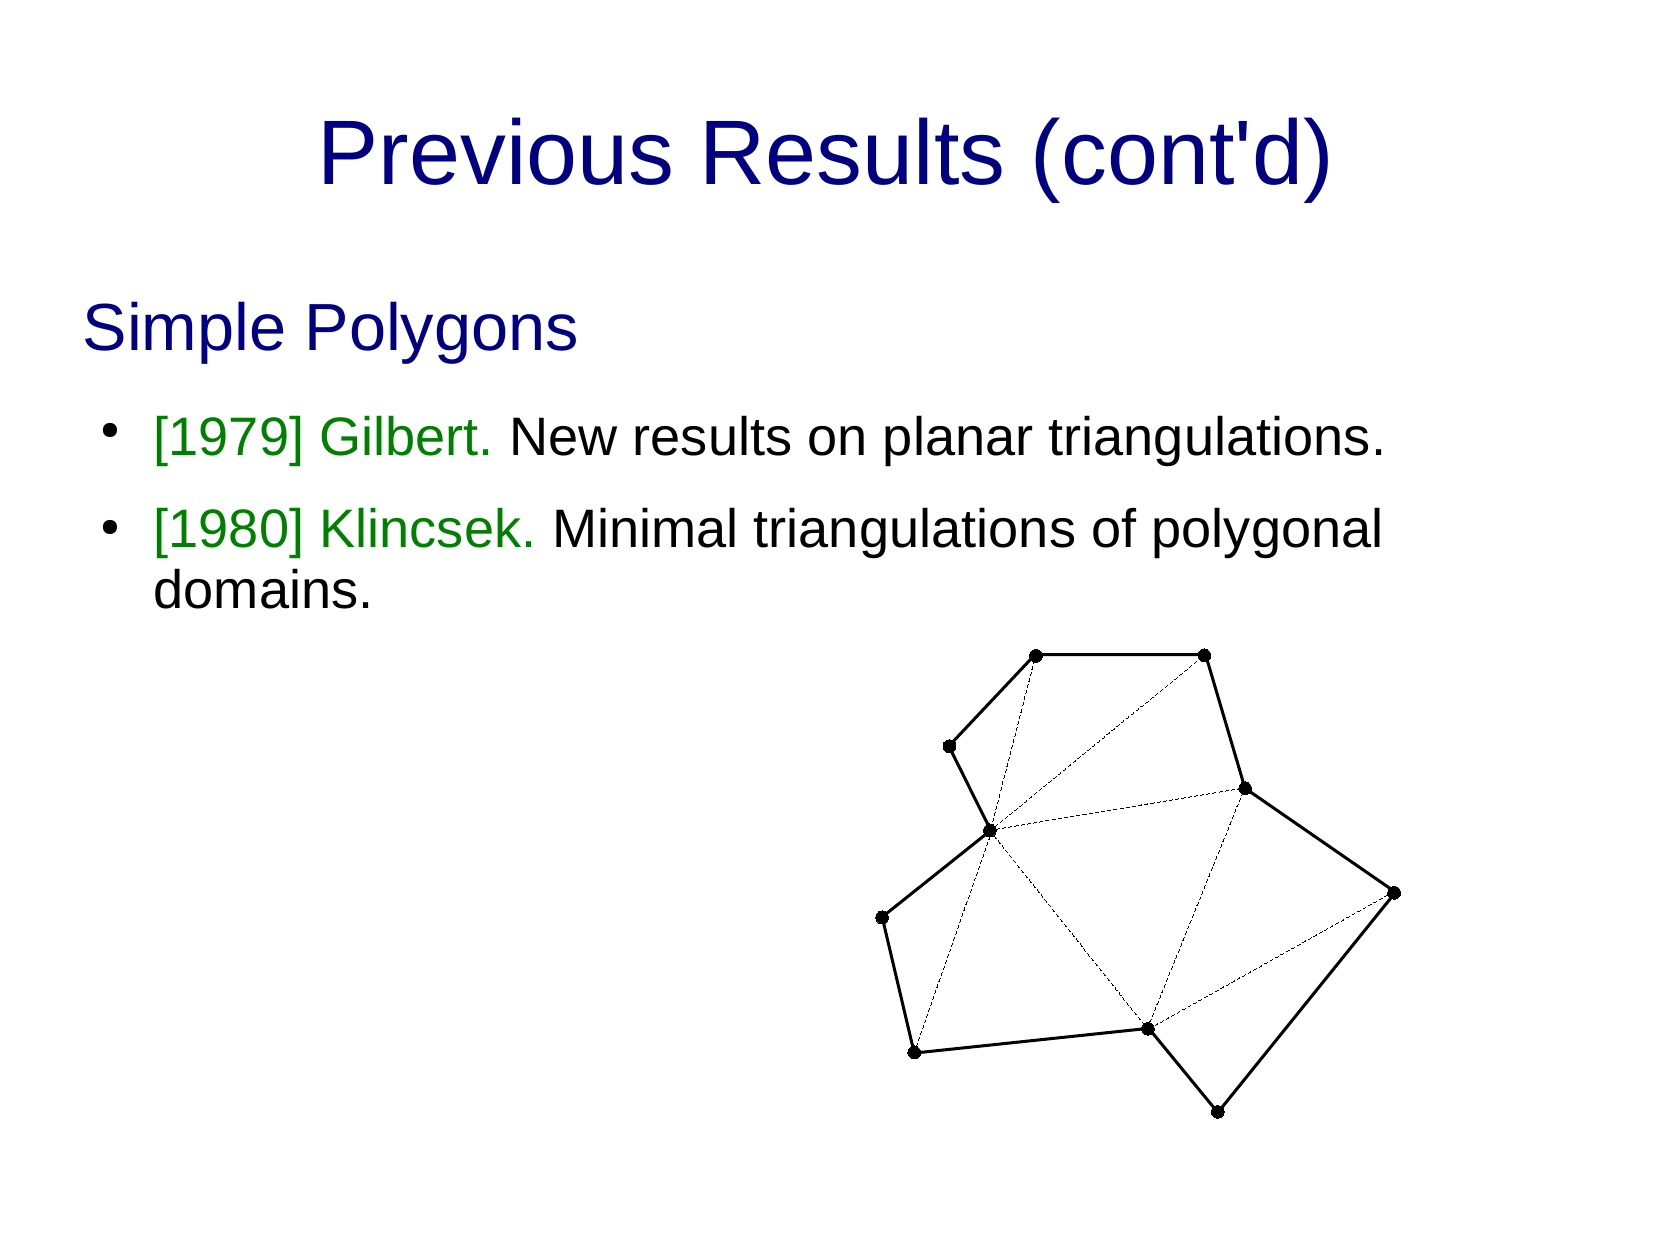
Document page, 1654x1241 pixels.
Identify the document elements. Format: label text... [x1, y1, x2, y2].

title Previous Results (cont'd) [82, 49, 1571, 257]
list Simple Polygons [1979] Gilbert. New results on planar triangulations. [1980] Klincsek. Minimal triangulations of polygonal domains. [82, 290, 1571, 1109]
text_box [875, 648, 1401, 1119]
